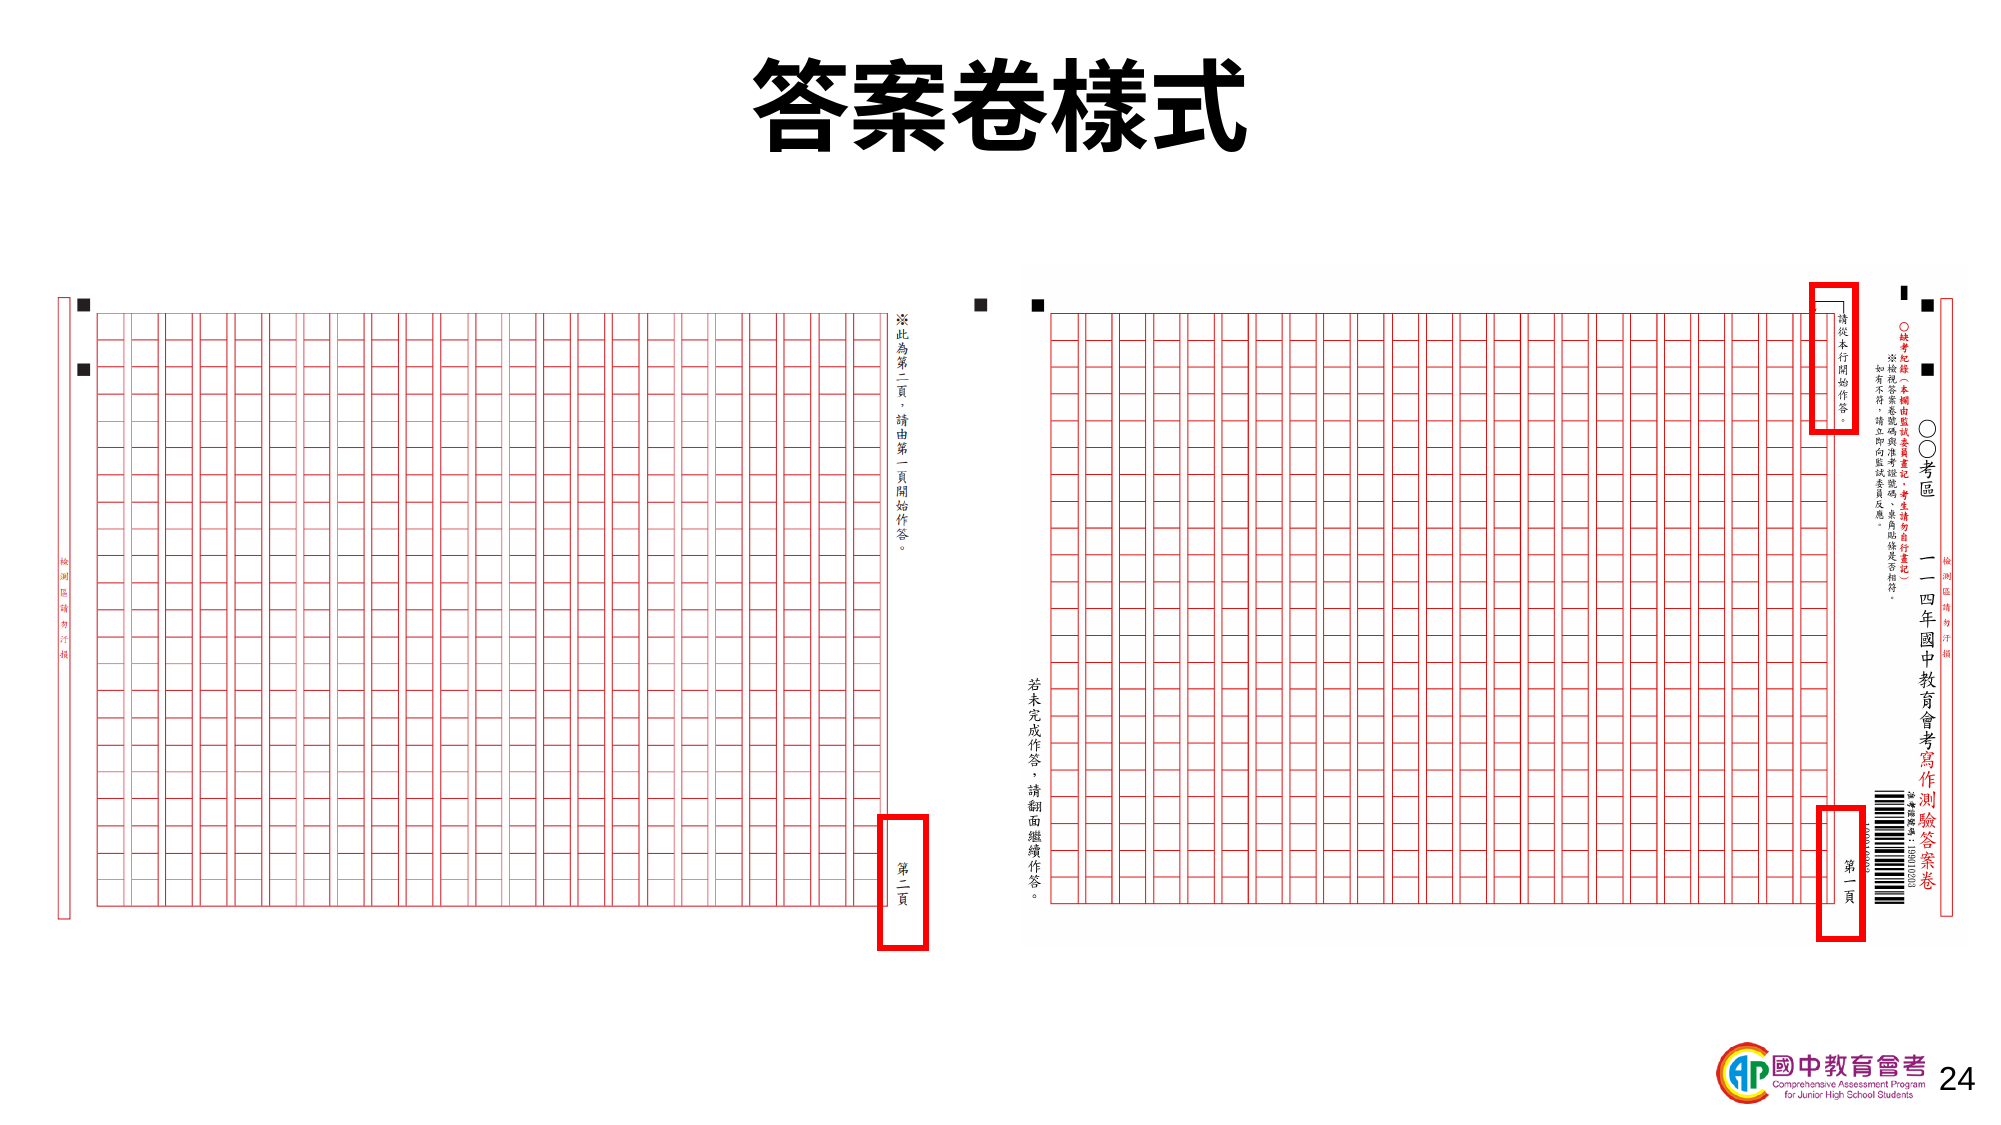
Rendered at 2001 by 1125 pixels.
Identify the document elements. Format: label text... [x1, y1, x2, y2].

title 答案卷樣式 [137, 2, 1863, 220]
text_box [1923, 1047, 2000, 1108]
picture [41, 264, 1968, 955]
